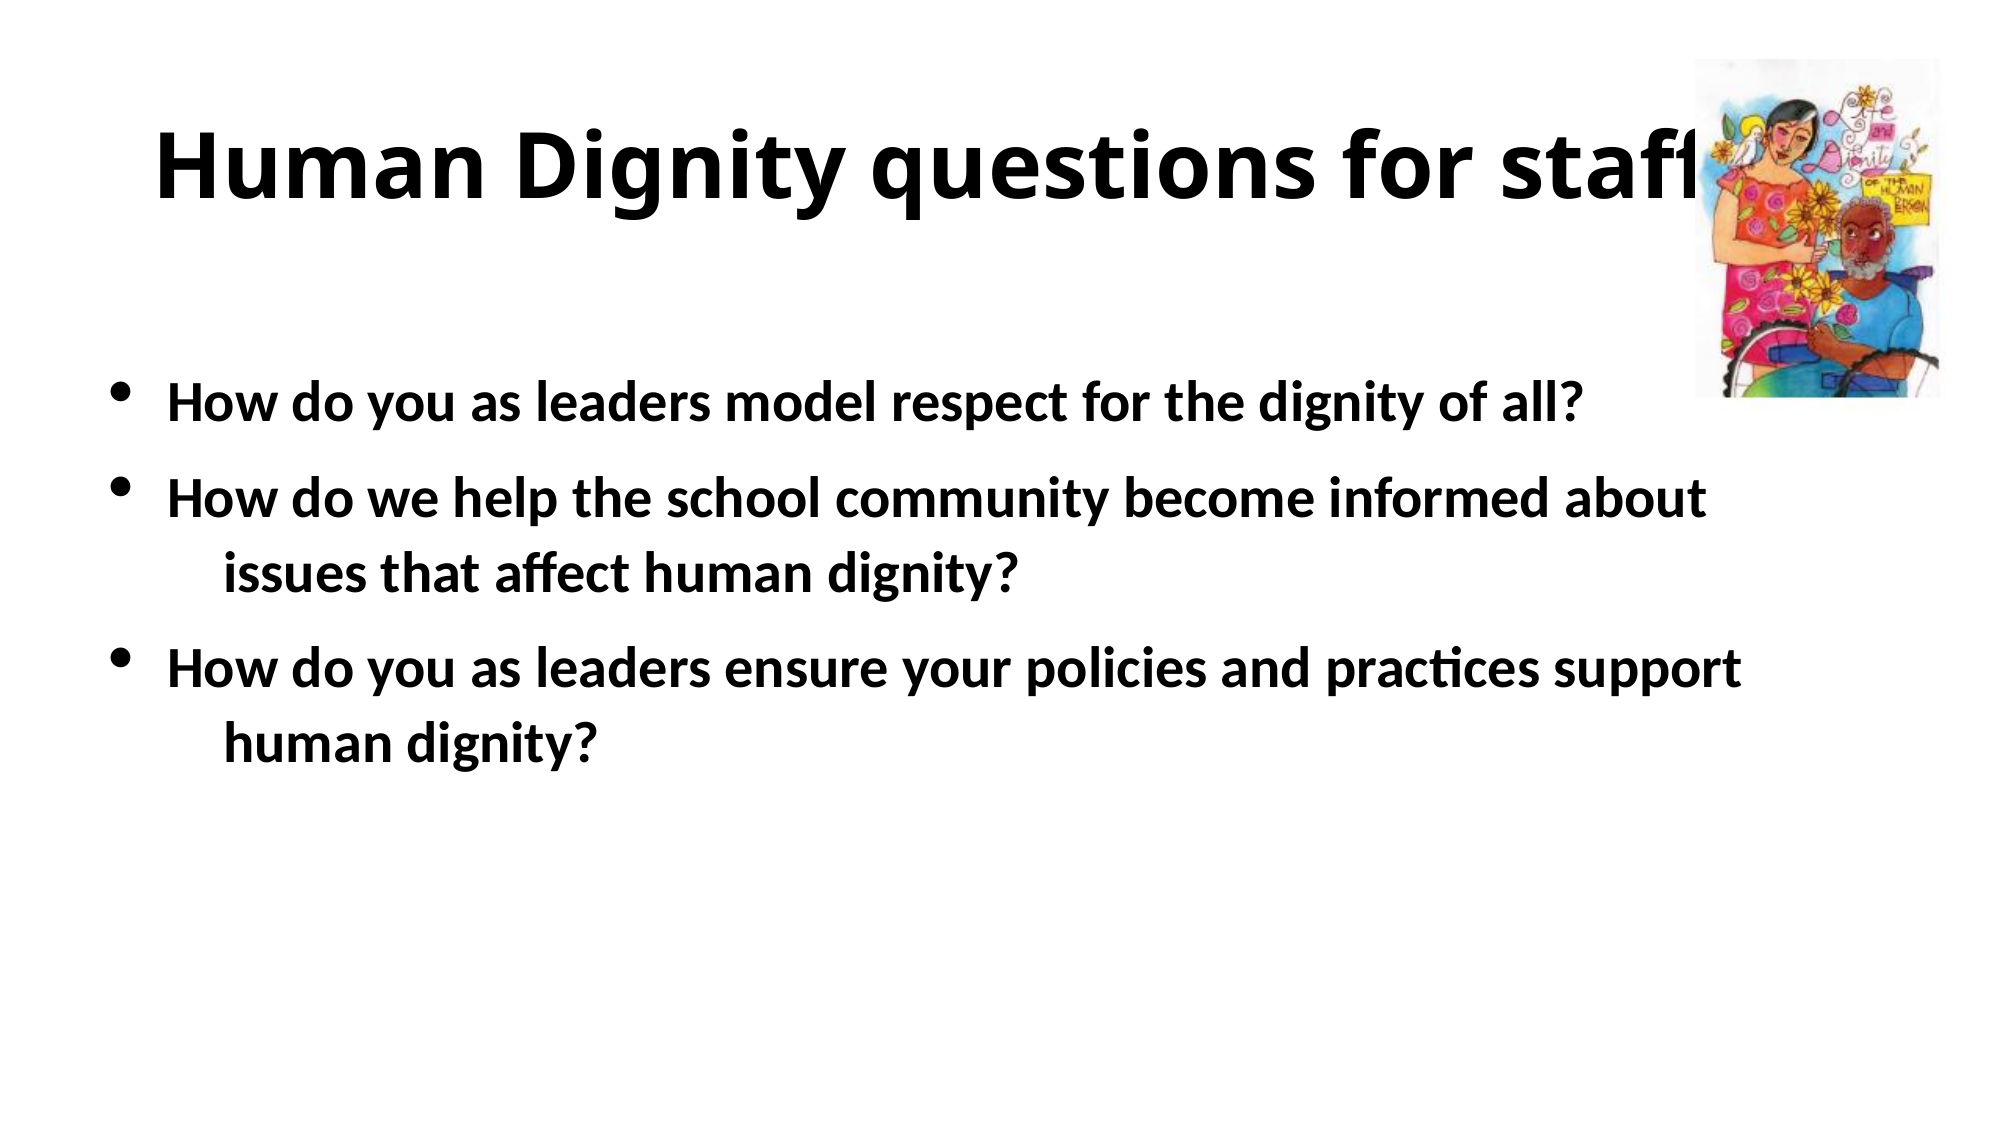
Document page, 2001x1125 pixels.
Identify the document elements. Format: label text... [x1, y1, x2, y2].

list How do you as leaders model respect for the dignity of all? How do we help the school community become informed about issues that affect human dignity? How do you as leaders ensure your policies and practices support human dignity? [95, 351, 1821, 1066]
title Human Dignity questions for staff [137, 59, 1695, 278]
picture [1695, 59, 1947, 426]
